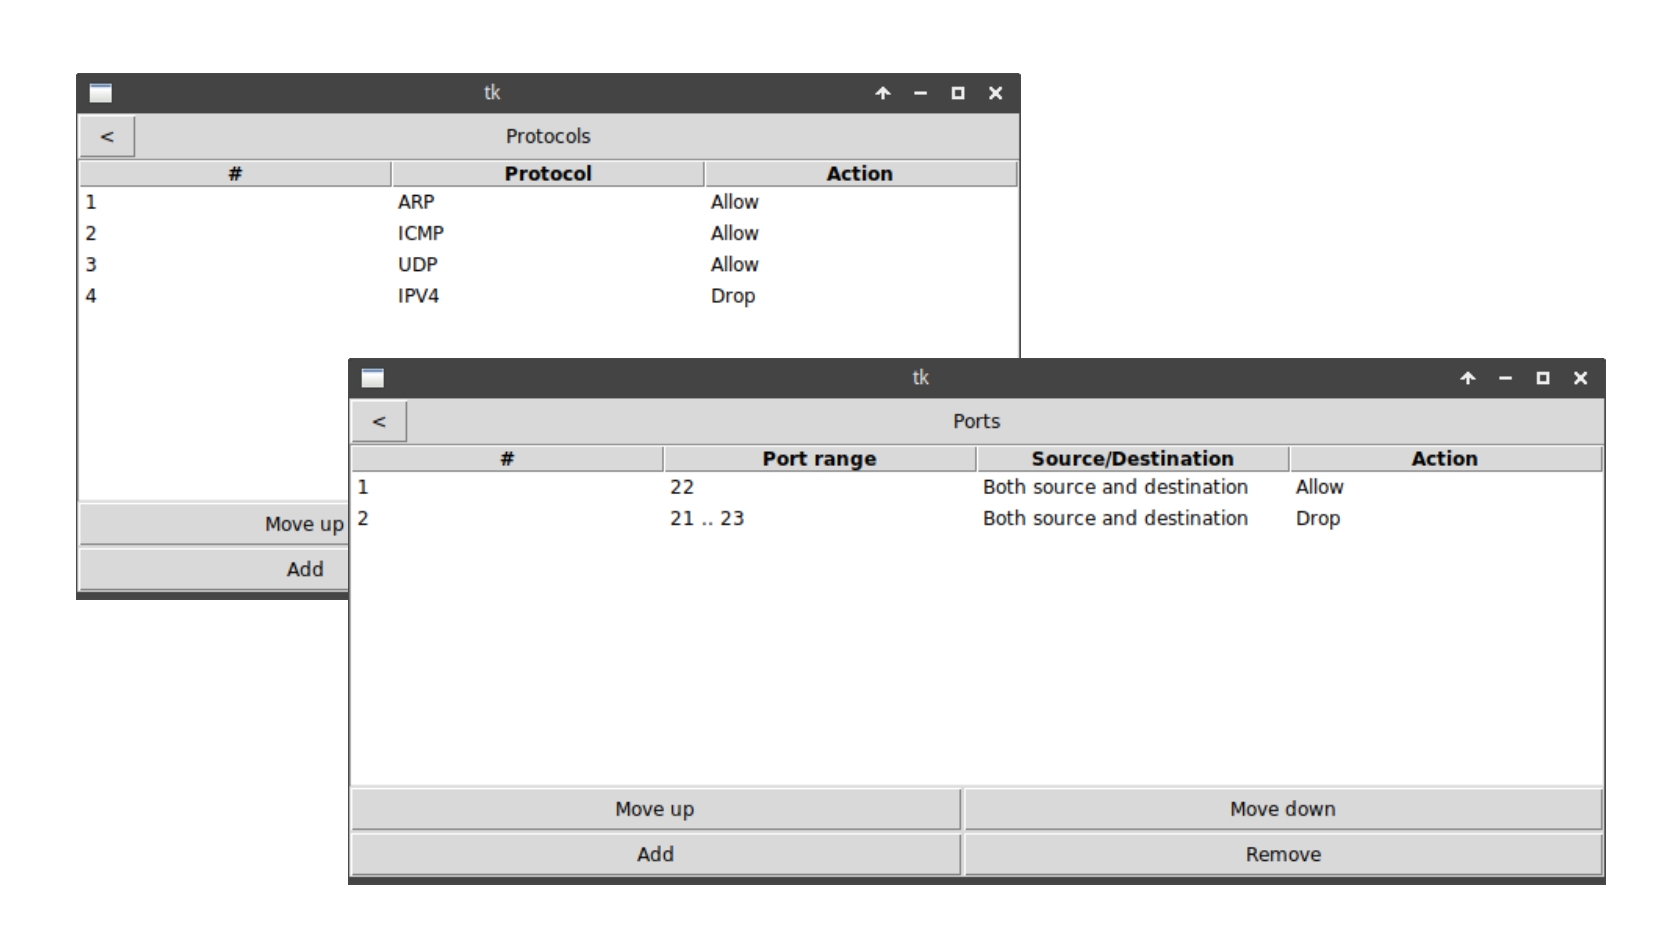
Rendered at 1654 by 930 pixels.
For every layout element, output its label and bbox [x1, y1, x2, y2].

picture [76, 73, 1606, 886]
